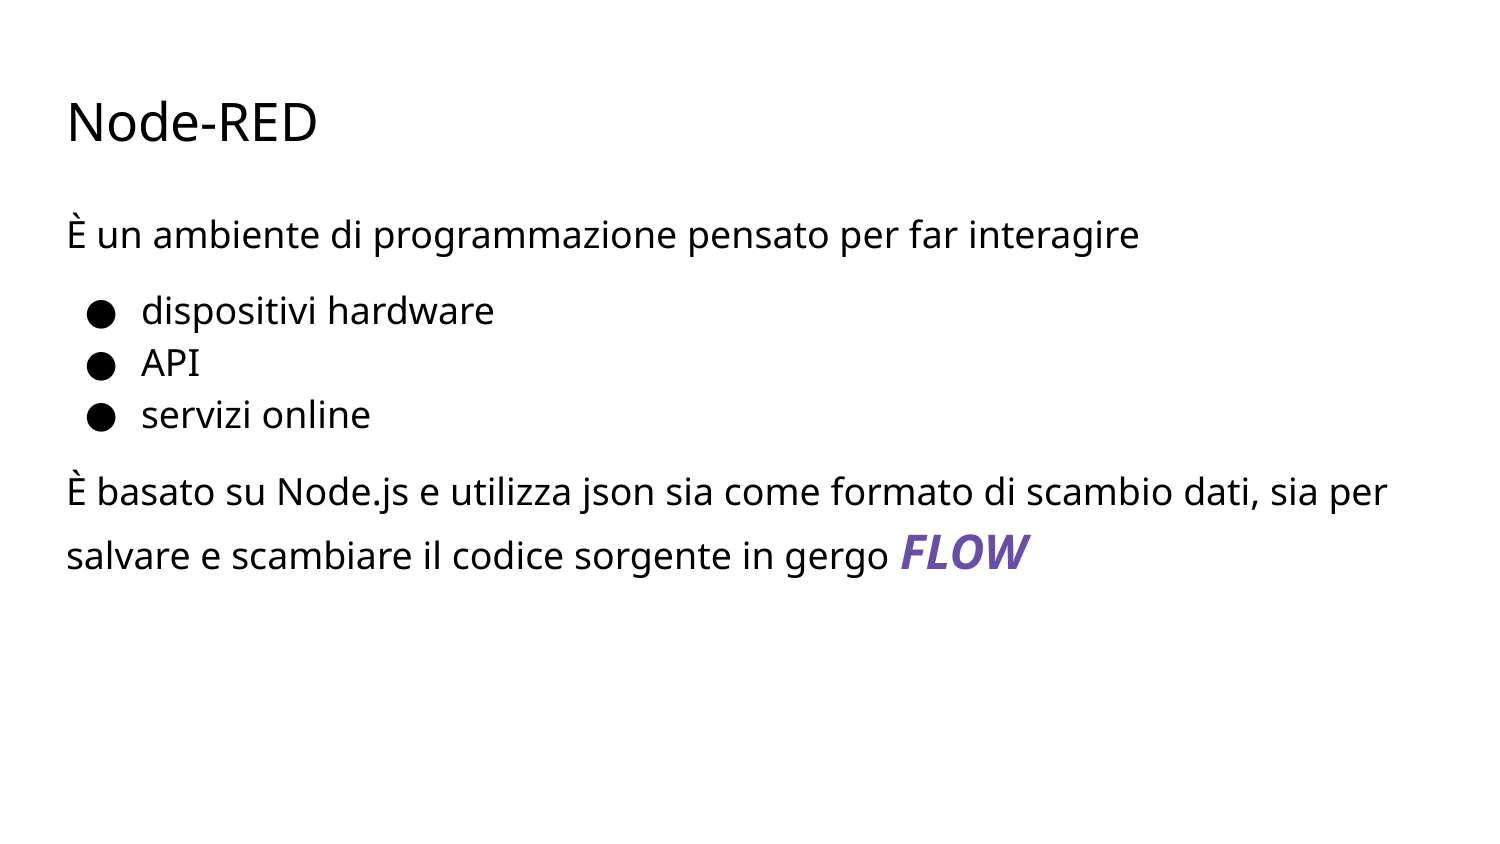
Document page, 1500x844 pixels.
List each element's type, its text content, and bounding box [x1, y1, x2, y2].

list È un ambiente di programmazione pensato per far interagire dispositivi hardware API servizi online È basato su Node.js e utilizza json sia come formato di scambio dati, sia per salvare e scambiare il codice sorgente in gergo FLOW [51, 189, 1449, 750]
title Node-RED [51, 72, 1449, 167]
